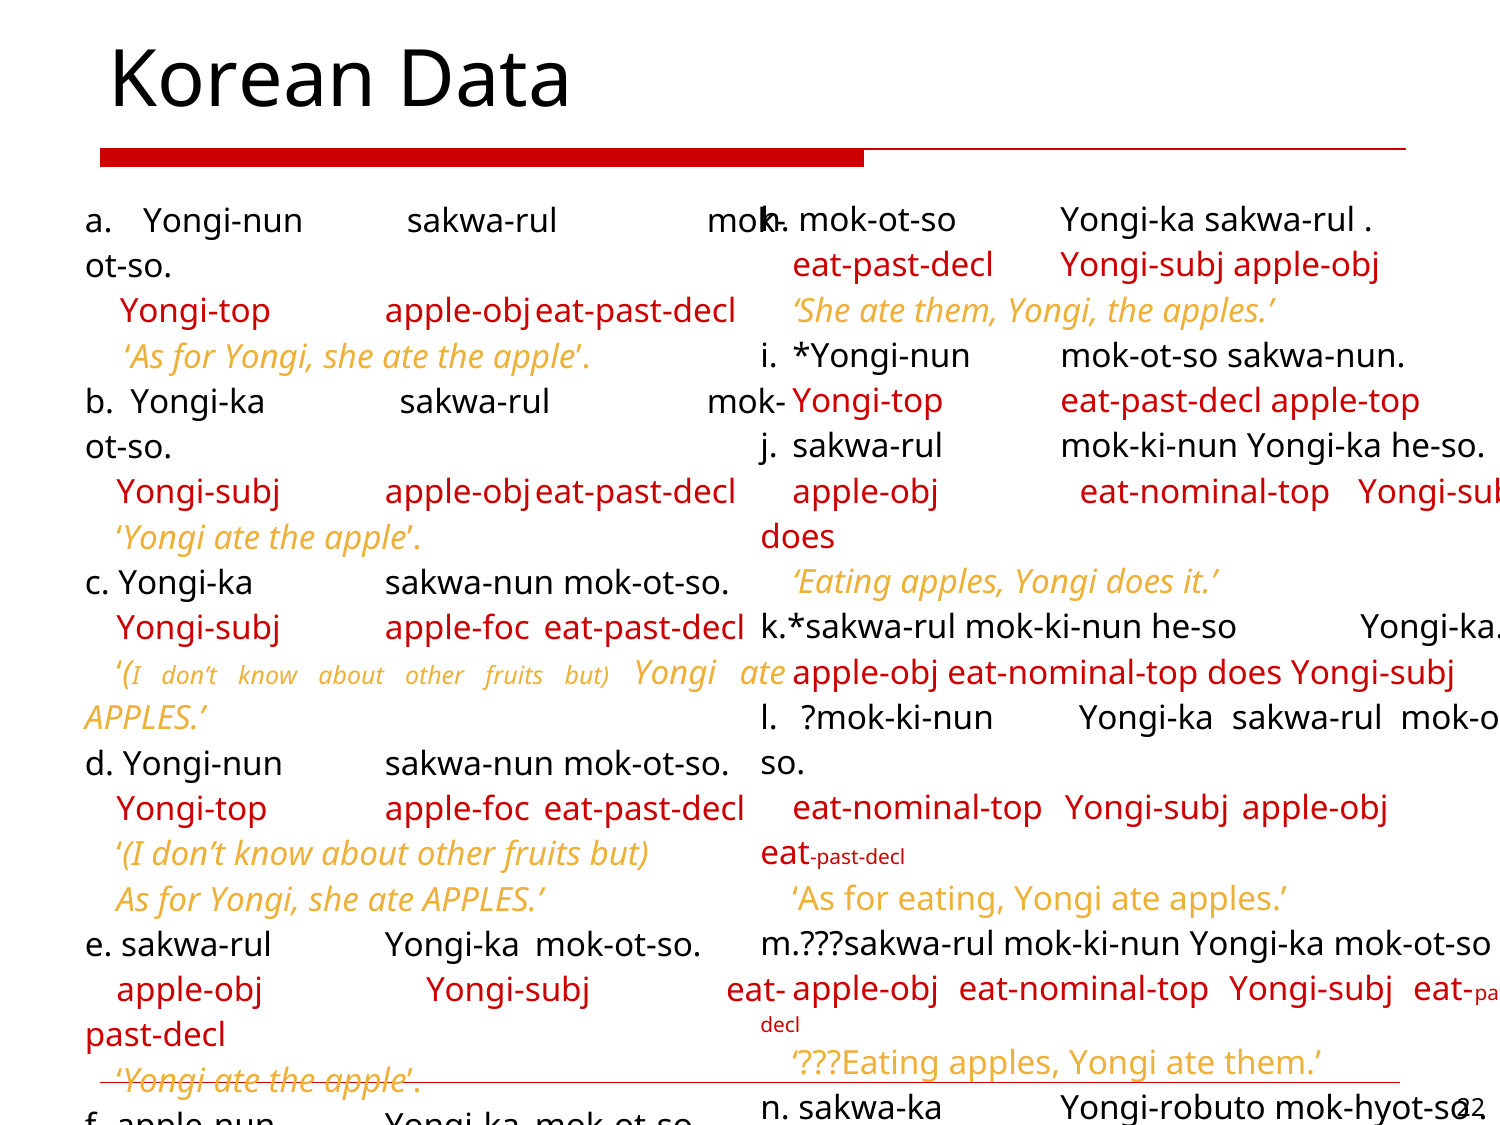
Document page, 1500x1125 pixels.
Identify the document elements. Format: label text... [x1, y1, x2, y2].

text_box a. Yongi-nun sakwa-rul mok-ot-so. Yongi-top apple-obj eat-past-decl ‘As for Yongi, she ate the apple’. b. Yongi-ka sakwa-rul mok-ot-so. Yongi-subj apple-obj eat-past-decl ‘Yongi ate the apple’. c. Yongi-ka sakwa-nun mok-ot-so. Yongi-subj apple-foc eat-past-decl ‘(I don’t know about other fruits but) Yongi ate APPLES.’ d. Yongi-nun sakwa-nun mok-ot-so. Yongi-top apple-foc eat-past-decl ‘(I don’t know about other fruits but) As for Yongi, she ate APPLES.’ e. sakwa-rul Yongi-ka mok-ot-so. apple-obj Yongi-subj eat-past-decl ‘Yongi ate the apple’. f. apple-nun Yongi-ka mok-ot-so. apple-top Yongi-subj eat-past-decl ‘As for the apples, Yongi ate them g. sakwa-rul mok-ot-so Yongi-ka. apple-obj eat-past-decl Yongi-subj ‘She ate the apples, Yongi.’ [70, 189, 745, 1125]
title Korean Data [94, 26, 1407, 138]
text_box h. mok-ot-so Yongi-ka sakwa-rul . eat-past-decl Yongi-subj apple-obj ‘She ate them, Yongi, the apples.’ i. *Yongi-nun mok-ot-so sakwa-nun. Yongi-top eat-past-decl apple-top j. sakwa-rul mok-ki-nun Yongi-ka he-so. apple-obj eat-nominal-top Yongi-subj does ‘Eating apples, Yongi does it.’ k.*sakwa-rul mok-ki-nun he-so Yongi-ka. apple-obj eat-nominal-top does Yongi-subj l. ?mok-ki-nun Yongi-ka sakwa-rul mok-ot-so. eat-nominal-top Yongi-subj apple-obj eat-past-decl ‘As for eating, Yongi ate apples.’ m.???sakwa-rul mok-ki-nun Yongi-ka mok-ot-so apple-obj eat-nominal-top Yongi-subj eat-past-decl ‘???Eating apples, Yongi ate them.’ n. sakwa-ka Yongi-robuto mok-hyot-so . apple-subj Yongi-instr(by) eat-pass/past-decl ‘Apples were eaten by Yongi.’ o. Yongi sakwa mok-ot-so. Yongi apple eat-past-decl ‘Yongi ate the apple’. [745, 188, 1500, 1125]
